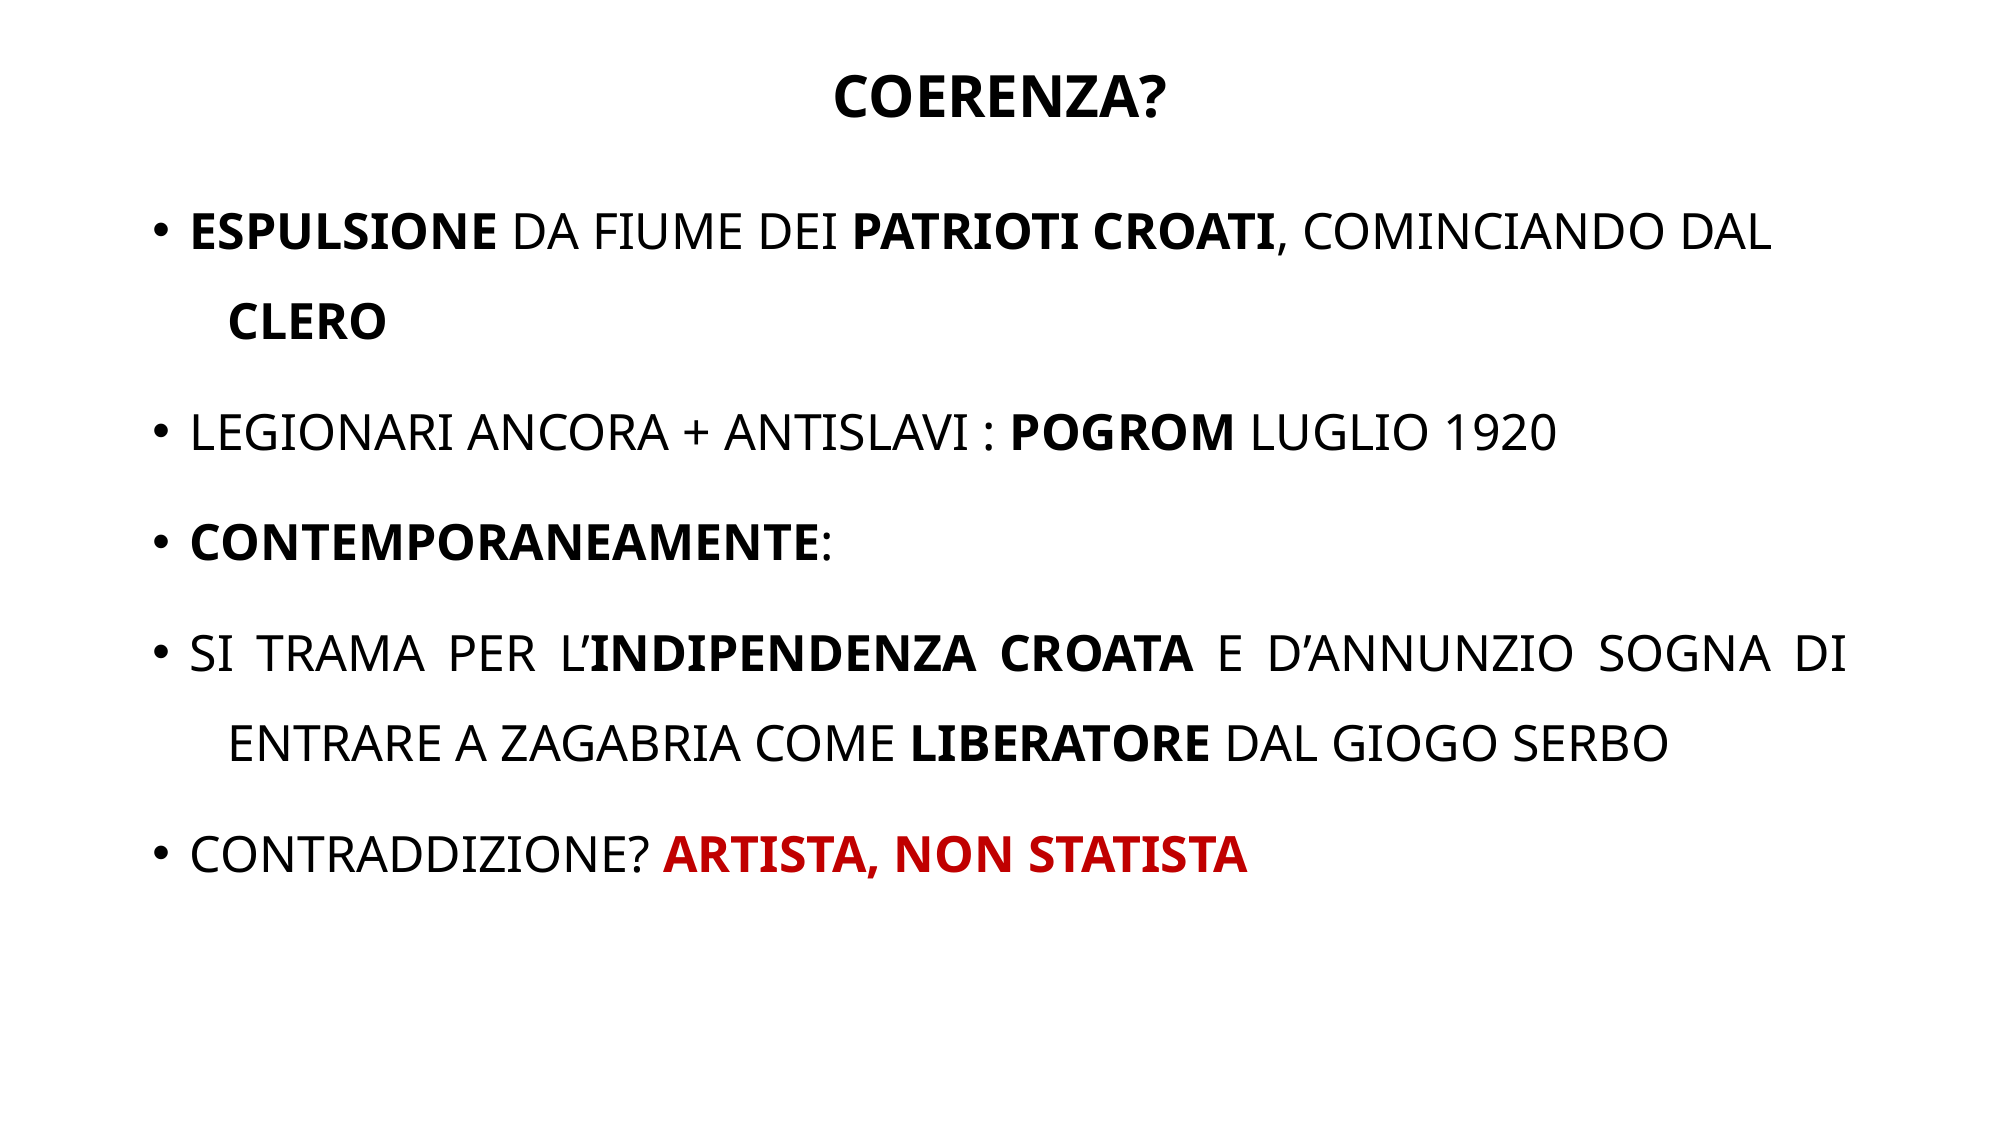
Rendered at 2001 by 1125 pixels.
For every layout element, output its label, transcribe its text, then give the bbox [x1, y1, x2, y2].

list ESPULSIONE DA FIUME DEI PATRIOTI CROATI, COMINCIANDO DAL CLERO LEGIONARI ANCORA + ANTISLAVI : POGROM LUGLIO 1920 CONTEMPORANEAMENTE: SI TRAMA PER L’INDIPENDENZA CROATA E D’ANNUNZIO SOGNA DI ENTRARE A ZAGABRIA COME LIBERATORE DAL GIOGO SERBO CONTRADDIZIONE? ARTISTA, NON STATISTA [137, 161, 1863, 1014]
title COERENZA? [137, 59, 1863, 124]
